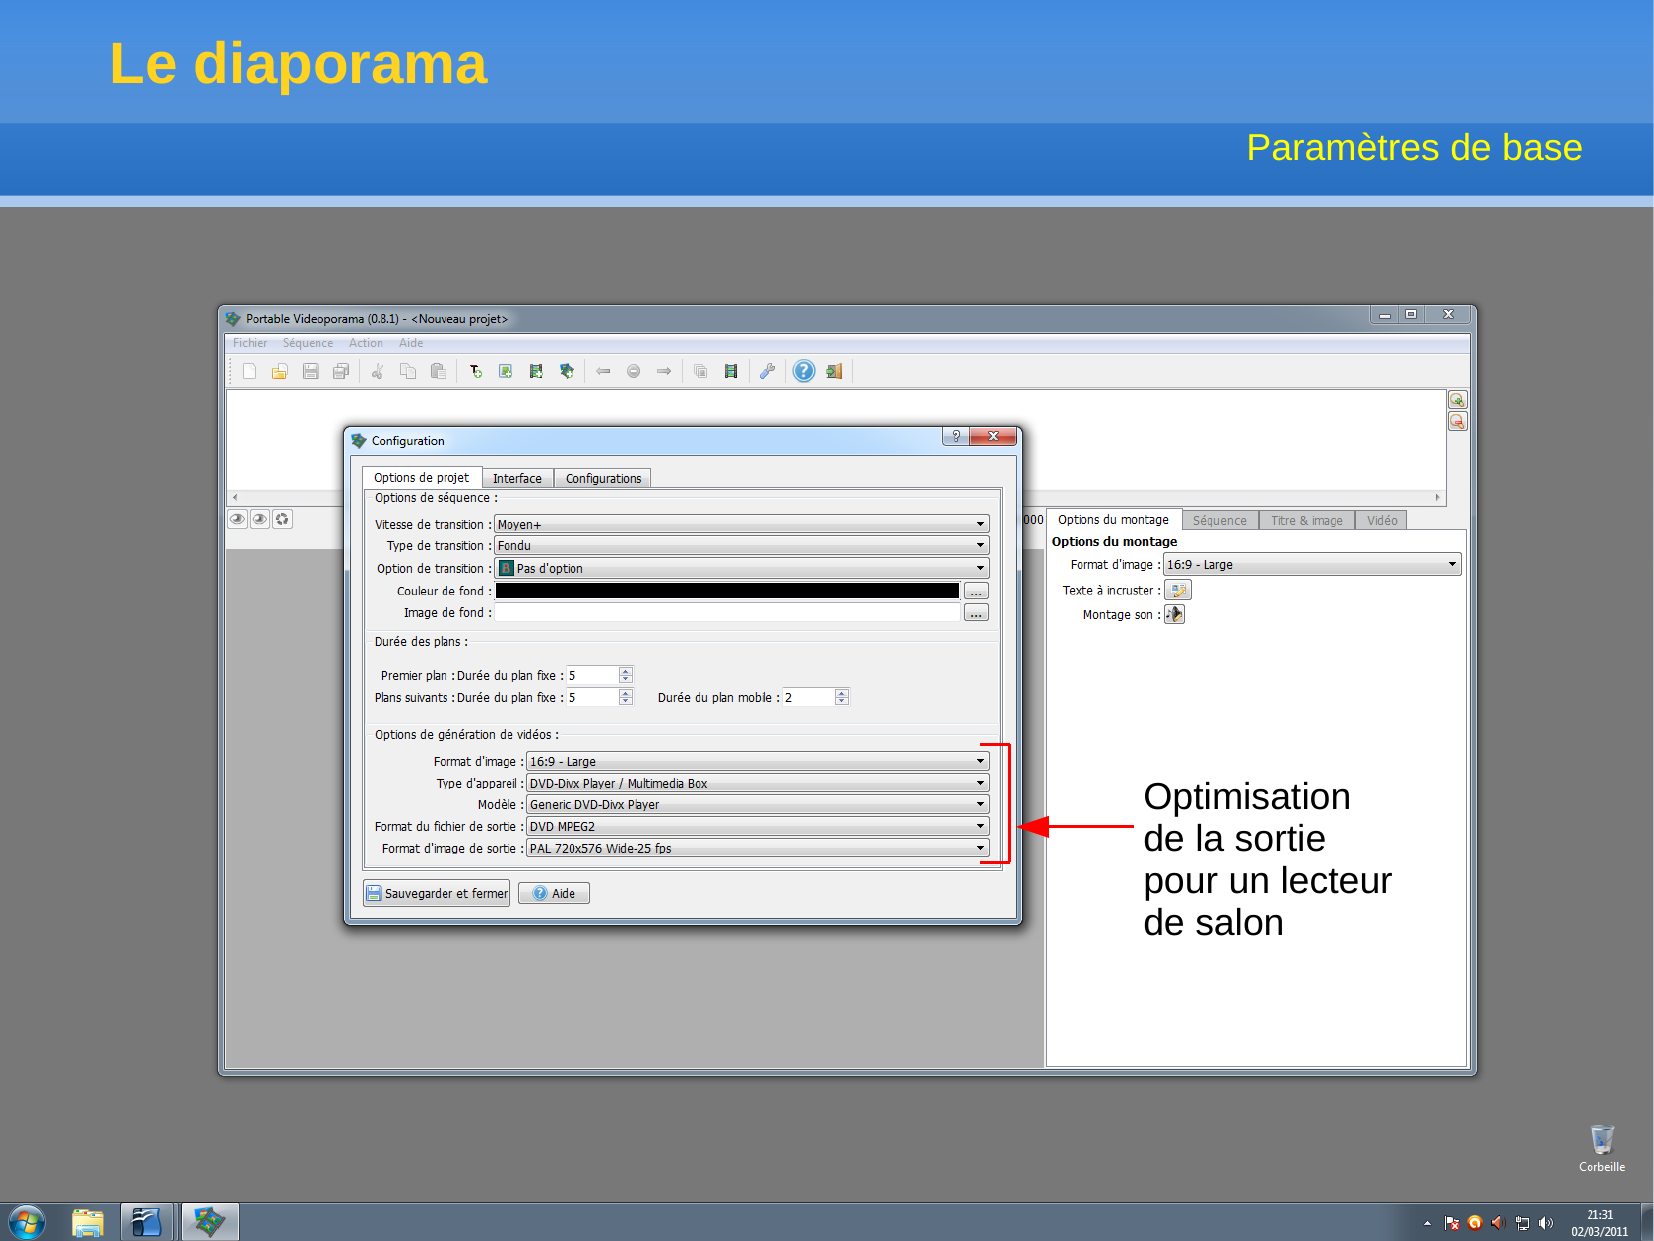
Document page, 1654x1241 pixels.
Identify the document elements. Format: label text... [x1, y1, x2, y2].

picture [0, 207, 1654, 1241]
text_box Le diaporama [5, 17, 609, 107]
text_box Paramètres de base [1210, 77, 1654, 176]
picture [0, 0, 1654, 206]
text_box Optimisation de la sortie pour un lecteur de salon [1086, 767, 1625, 951]
